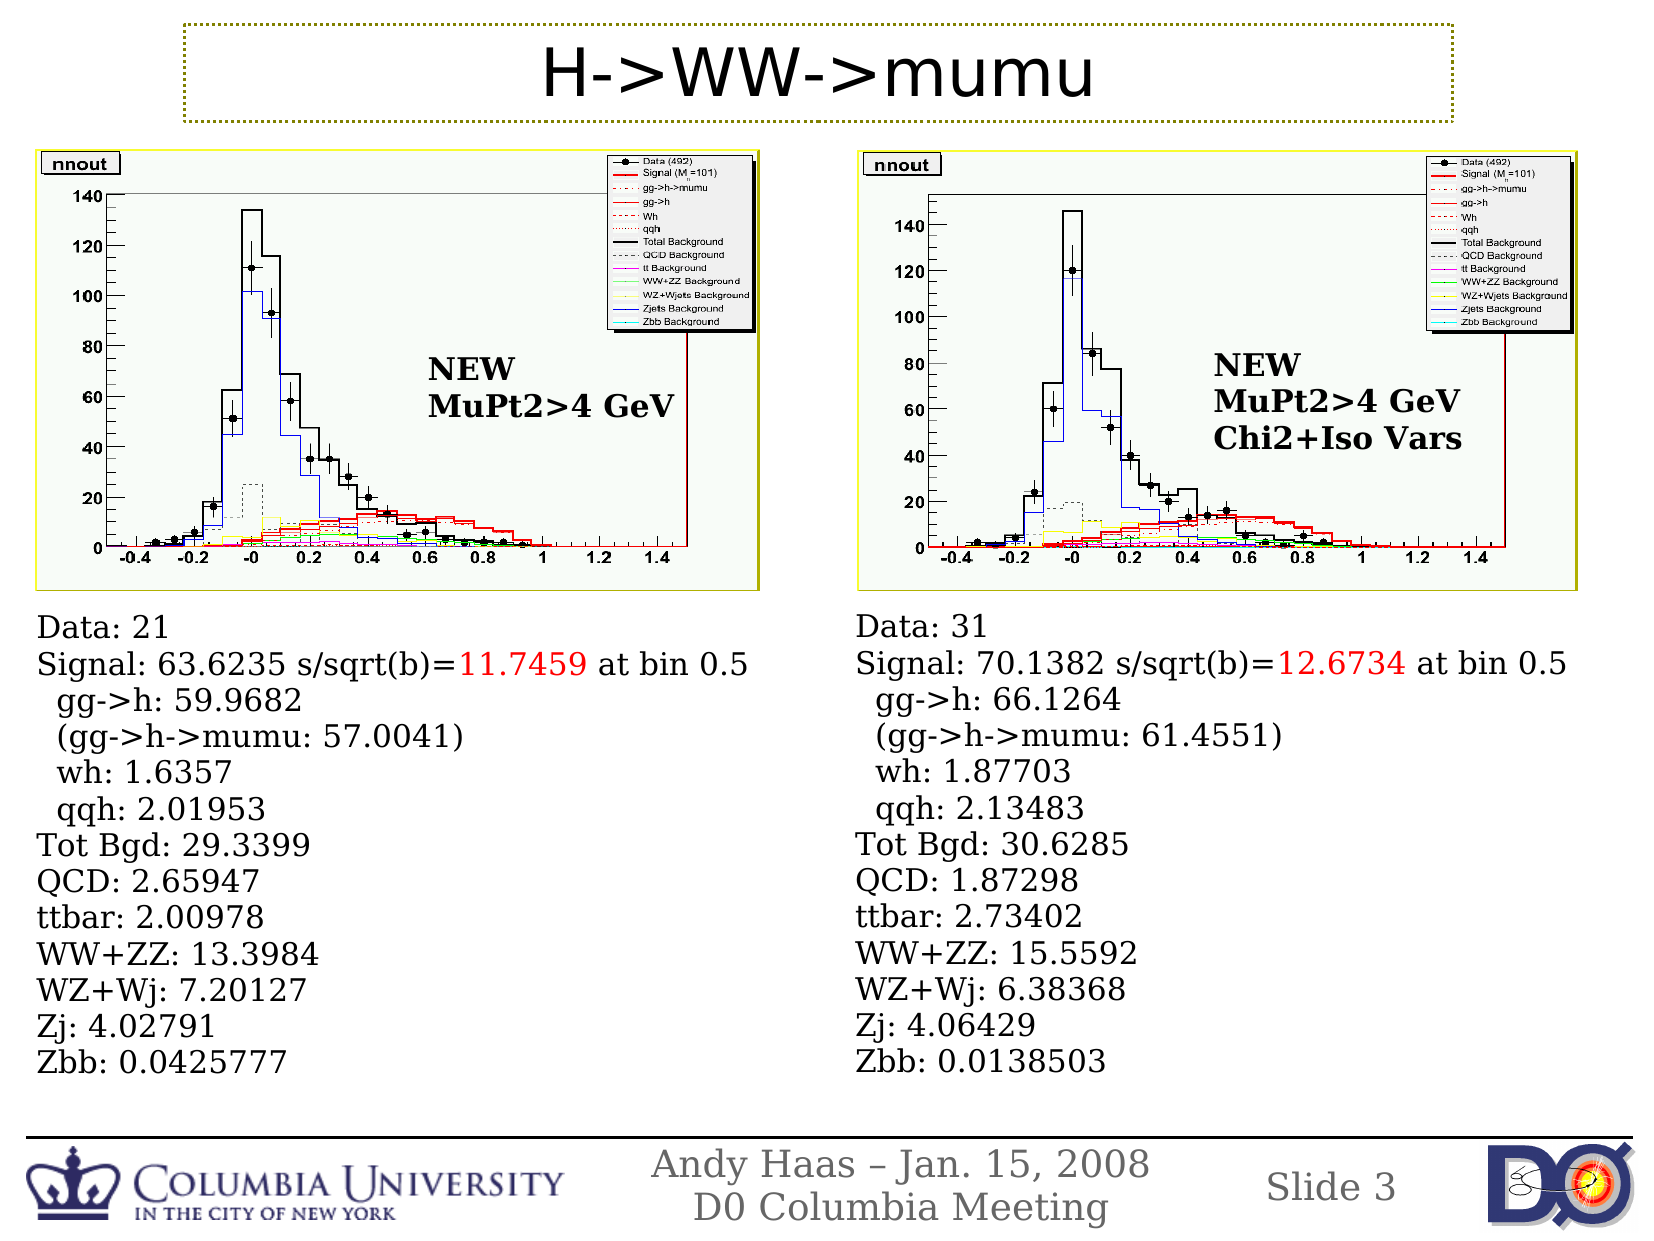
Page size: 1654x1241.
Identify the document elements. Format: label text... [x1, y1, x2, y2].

picture [26, 1146, 565, 1220]
text_box NEW MuPt2>4 GeV [427, 351, 675, 425]
text_box NEW MuPt2>4 GeV Chi2+Iso Vars [1213, 347, 1463, 457]
title H->WW->mumu [184, 24, 1453, 122]
text_box Data: 31 Signal: 70.1382 s/sqrt(b)=12.6734 at bin 0.5 gg->h: 66.1264 (gg->h->mumu: 61.4551) wh: 1.87703 qqh: 2.13483 Tot Bgd: 30.6285 QCD: 1.87298 ttbar: 2.73402 WW+ZZ: 15.5592 WZ+Wj: 6.38368 Zj: 4.06429 Zbb: 0.0138503 [855, 608, 1569, 1081]
picture [1479, 1140, 1639, 1233]
picture [35, 149, 760, 591]
picture [857, 150, 1578, 591]
text_box Data: 21 Signal: 63.6235 s/sqrt(b)=11.7459 at bin 0.5 gg->h: 59.9682 (gg->h->mumu: 57.0041) wh: 1.6357 qqh: 2.01953 Tot Bgd: 29.3399 QCD: 2.65947 ttbar: 2.00978 WW+ZZ: 13.3984 WZ+Wj: 7.20127 Zj: 4.02791 Zbb: 0.0425777 [36, 609, 750, 1082]
